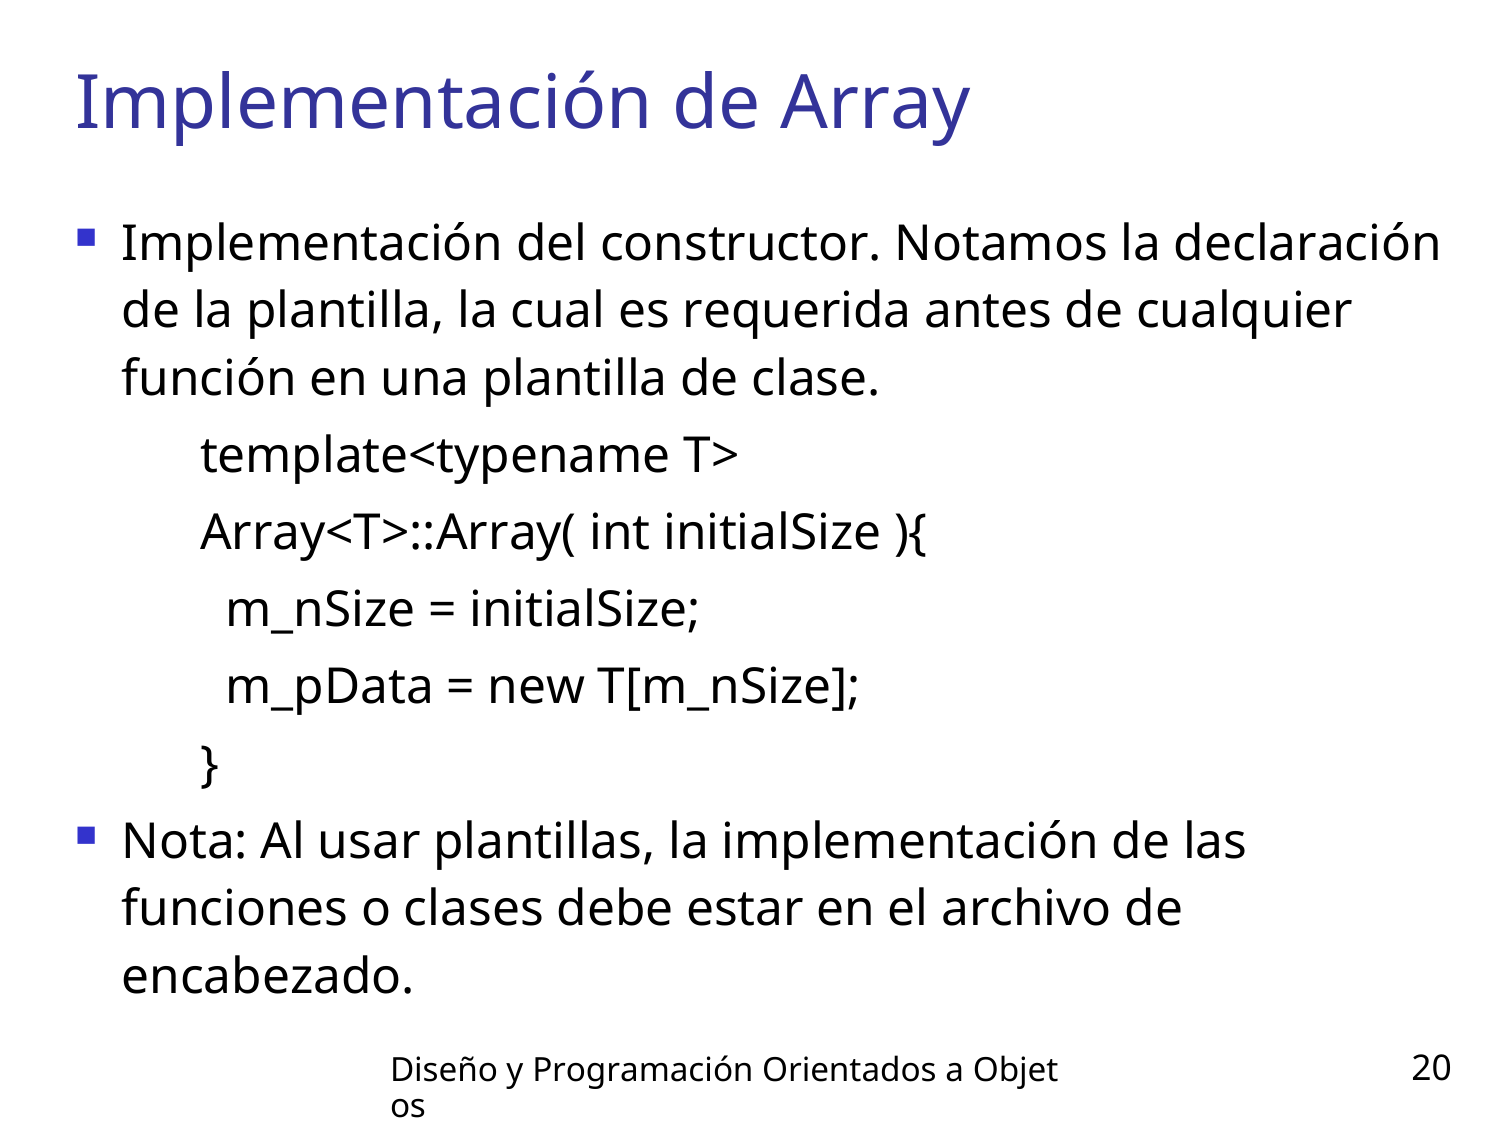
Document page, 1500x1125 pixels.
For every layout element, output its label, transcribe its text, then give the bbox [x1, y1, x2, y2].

list Implementación del constructor. Notamos la declaración de la plantilla, la cual es requerida antes de cualquier función en una plantilla de clase. template<typename T> Array<T>::Array( int initialSize )‏{ m_nSize = initialSize; m_pData = new T[m_nSize]; } Nota: Al usar plantillas, la implementación de las funciones o clases debe estar en el archivo de encabezado. [75, 207, 1462, 1013]
title Implementación de Array [75, 18, 1466, 181]
